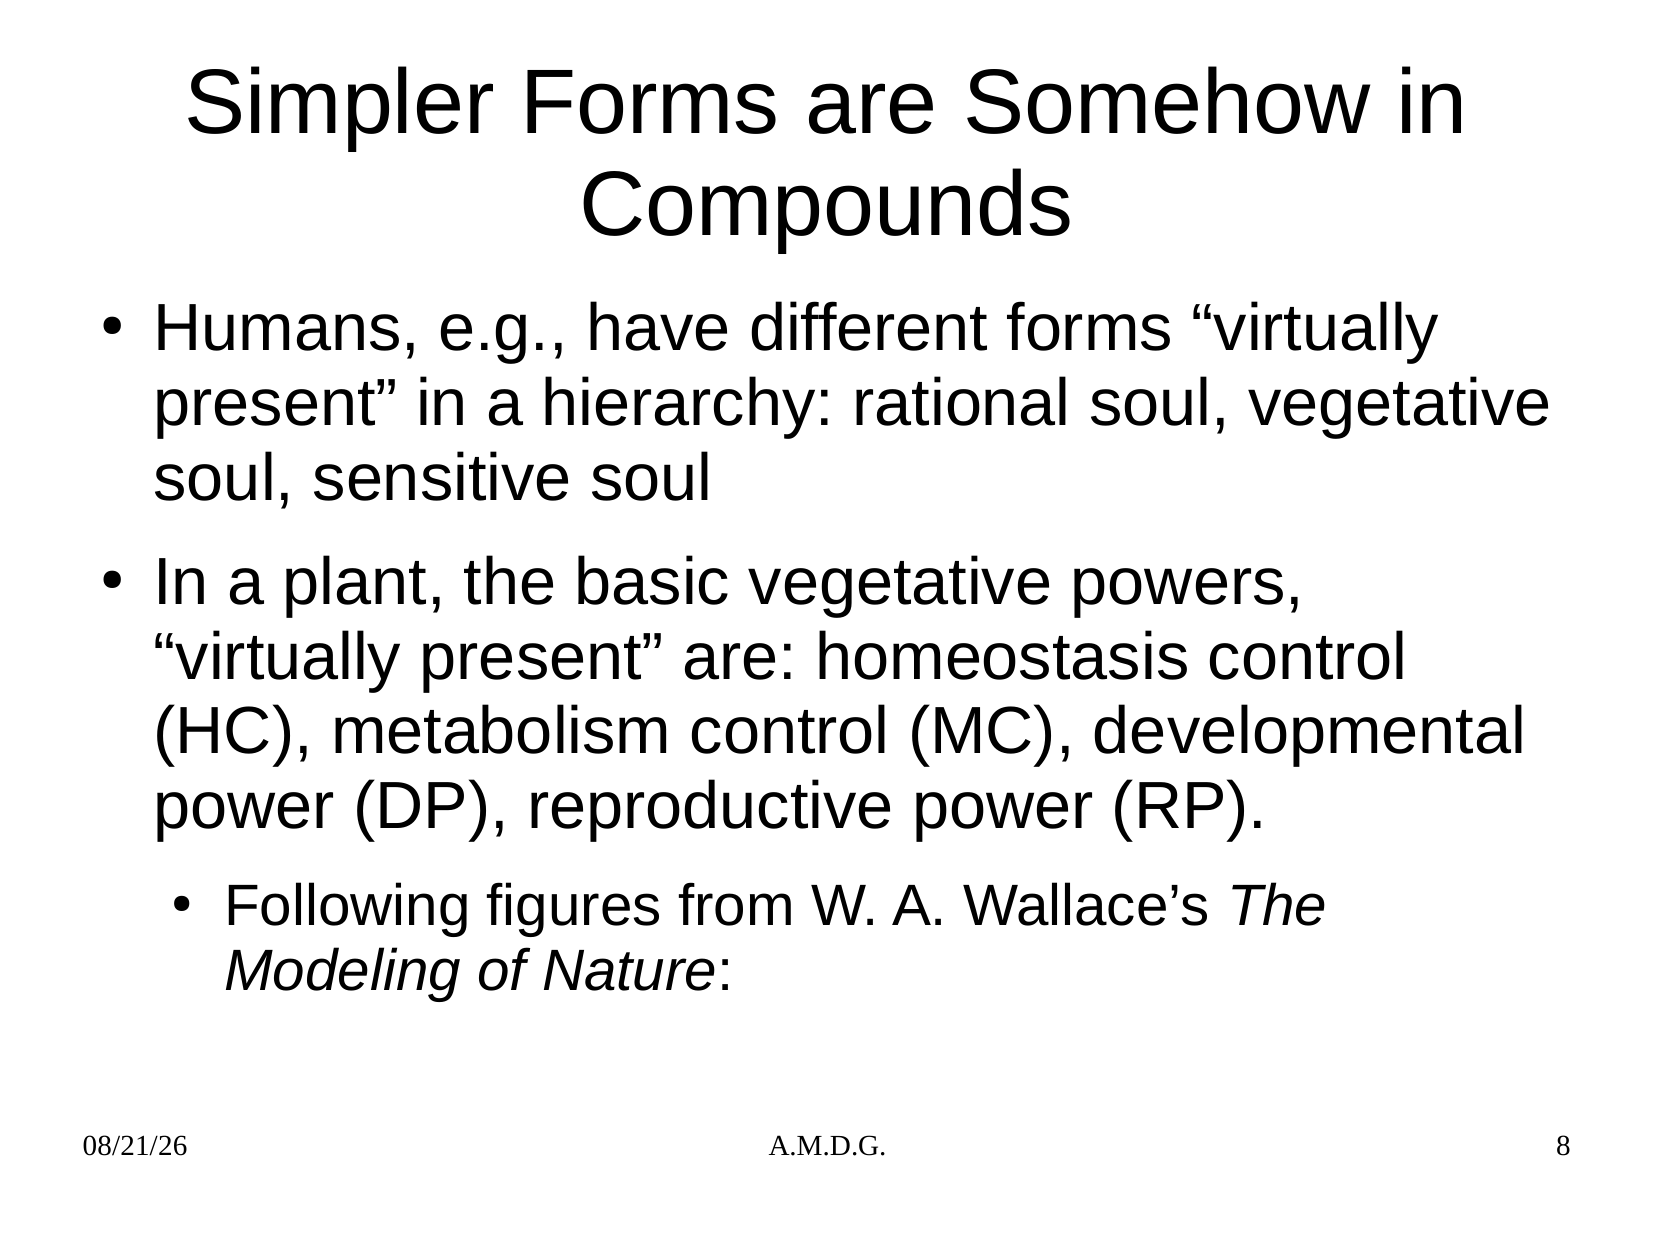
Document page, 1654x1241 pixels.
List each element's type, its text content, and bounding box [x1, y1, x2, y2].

title Simpler Forms are Somehow in Compounds [82, 49, 1571, 257]
list Humans, e.g., have different forms “virtually present” in a hierarchy: rational soul, vegetative soul, sensitive soul In a plant, the basic vegetative powers, “virtually present” are: homeostasis control (HC), metabolism control (MC), developmental power (DP), reproductive power (RP). Following figures from W. A. Wallace’s The Modeling of Nature: [82, 290, 1571, 1109]
